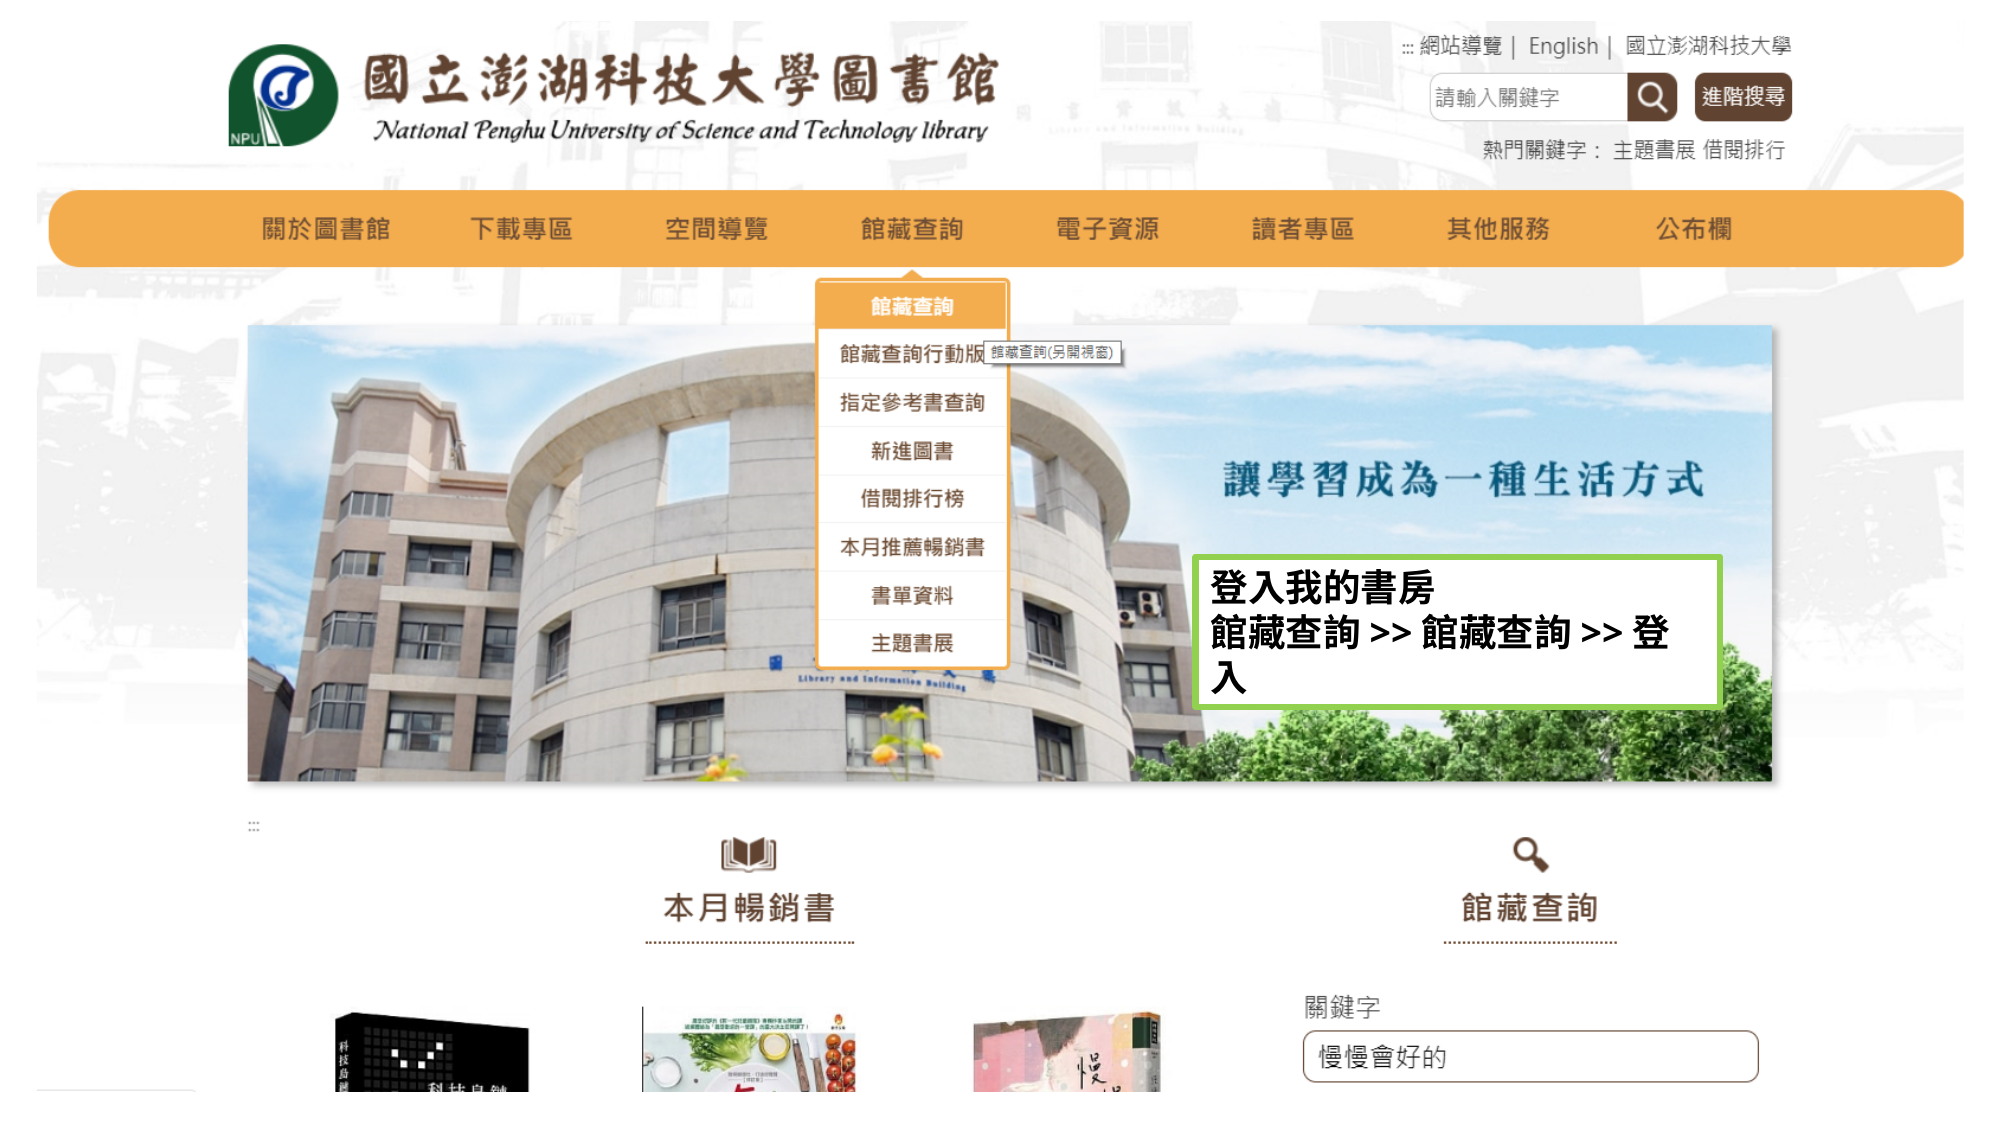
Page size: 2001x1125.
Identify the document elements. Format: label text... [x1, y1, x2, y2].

text_box 登入我的書房 館藏查詢>>館藏查詢>>登入 [1195, 556, 1720, 663]
picture [36, 21, 1964, 1092]
